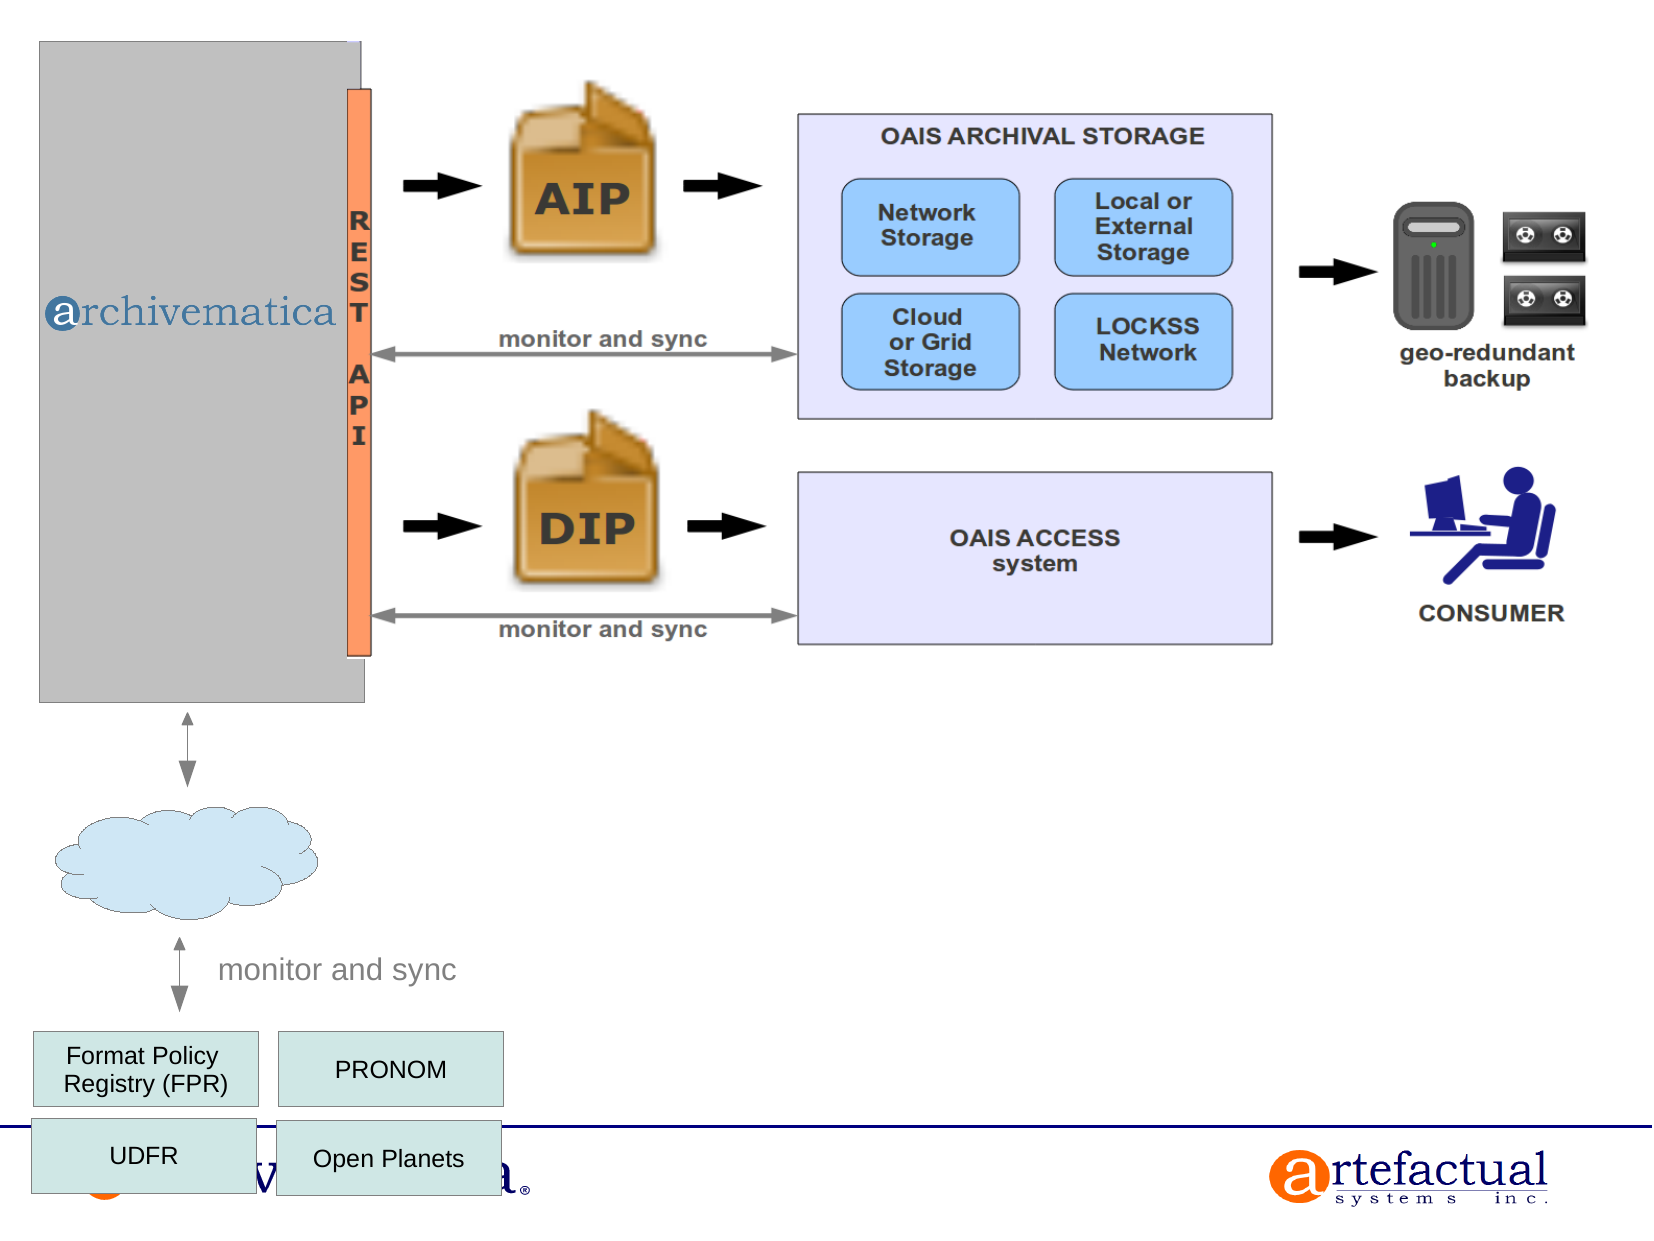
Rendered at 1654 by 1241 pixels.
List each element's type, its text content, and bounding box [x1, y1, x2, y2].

text_box monitor and sync [203, 945, 473, 995]
picture [81, 1133, 531, 1216]
picture [1262, 1142, 1559, 1214]
text_box UDFR [31, 1118, 257, 1194]
picture [347, 41, 1654, 659]
text_box PRONOM [278, 1031, 504, 1107]
text_box Open Planets [276, 1120, 502, 1196]
text_box [55, 807, 318, 920]
text_box [39, 41, 365, 703]
picture [45, 295, 336, 331]
text_box Format Policy Registry (FPR) [33, 1031, 259, 1107]
